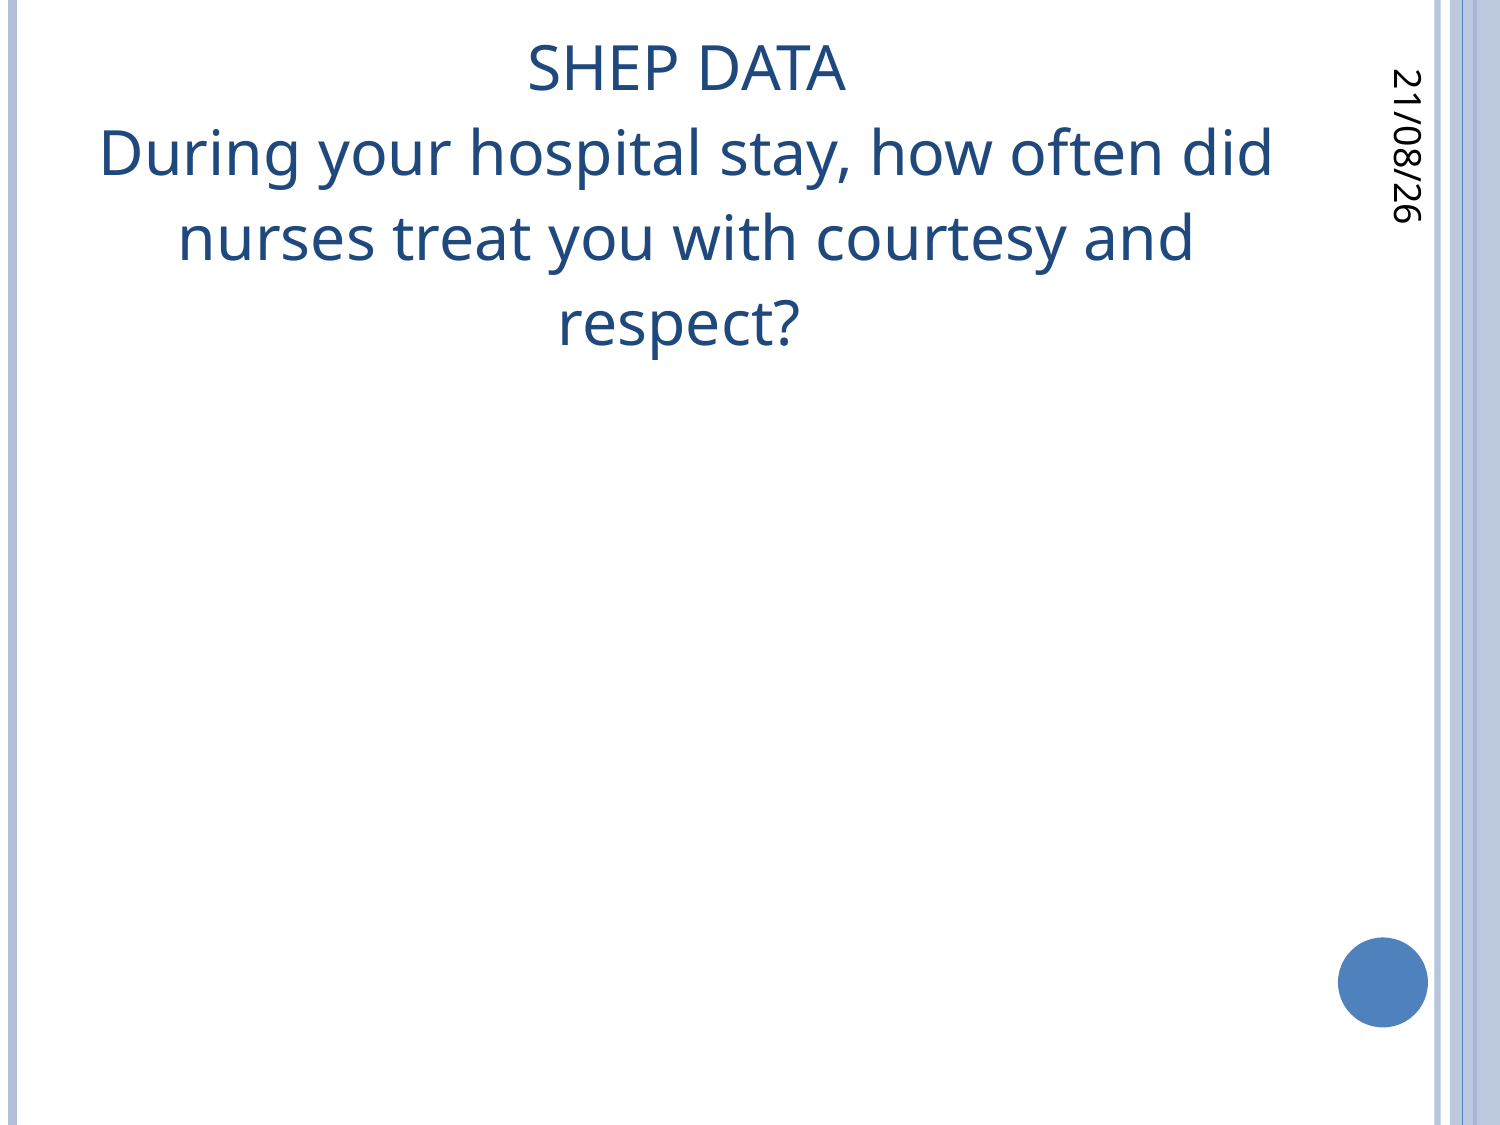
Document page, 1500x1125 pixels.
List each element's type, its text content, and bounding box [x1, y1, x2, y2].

title SHEP DATA During your hospital stay, how often did nurses treat you with courtesy and respect? [75, 99, 1300, 288]
